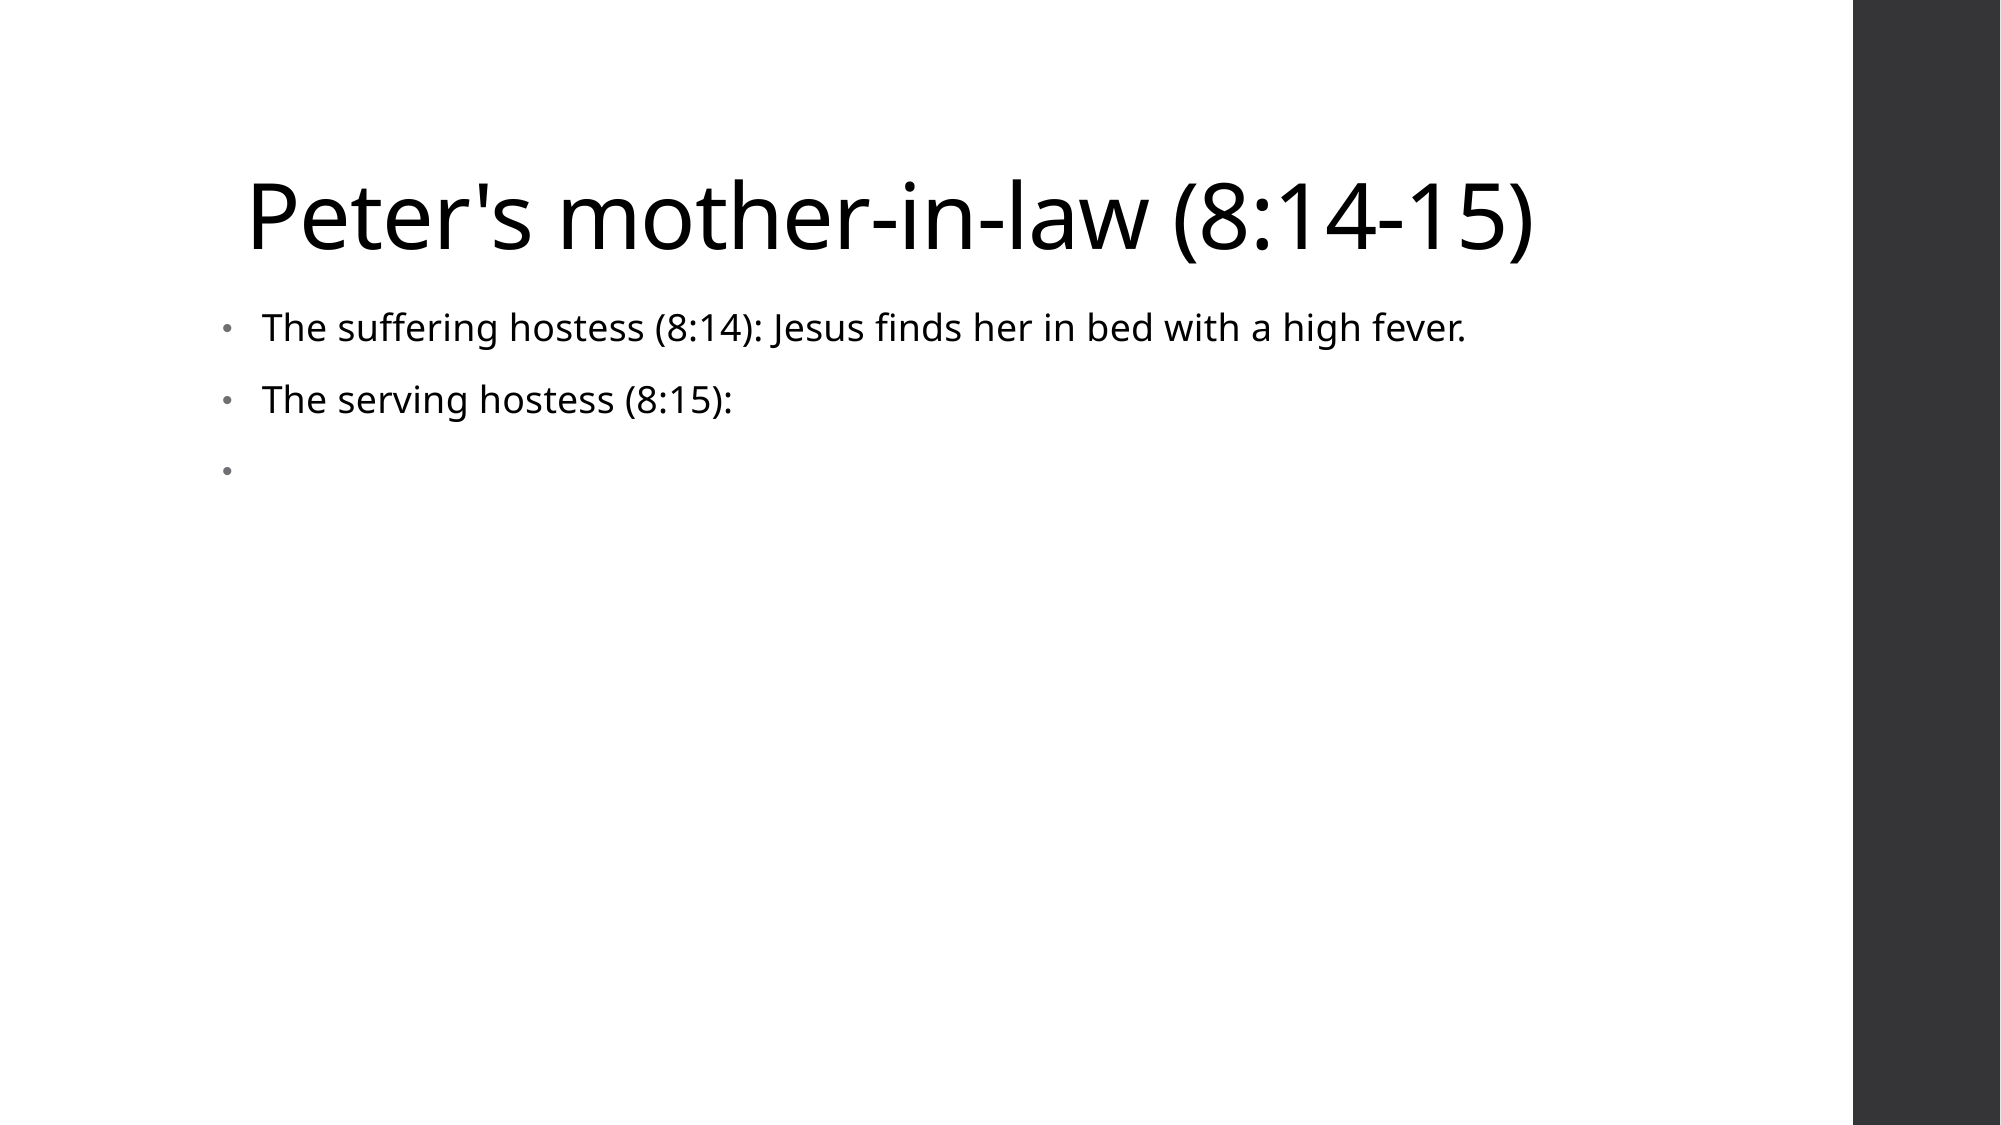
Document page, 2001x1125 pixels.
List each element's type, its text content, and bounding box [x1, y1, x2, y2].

title Peter's mother-in-law (8:14-15) [206, 60, 1797, 278]
list The suffering hostess (8:14): Jesus finds her in bed with a high fever. The serving hostess (8:15): [206, 299, 1617, 1014]
